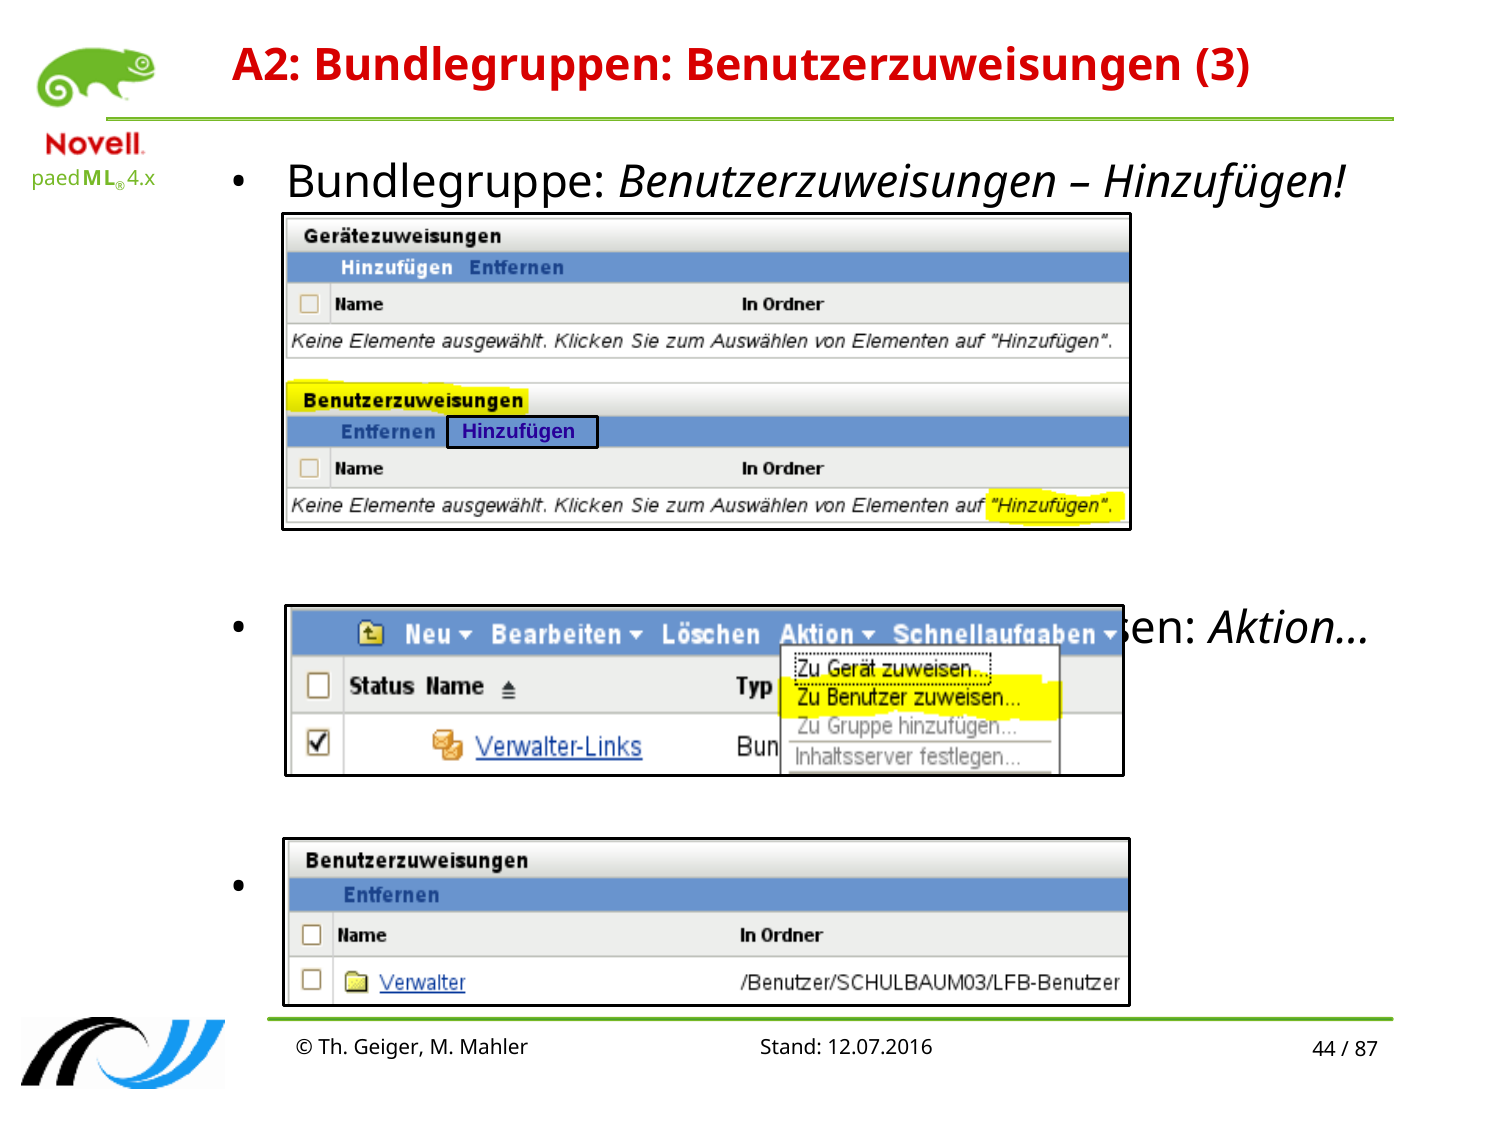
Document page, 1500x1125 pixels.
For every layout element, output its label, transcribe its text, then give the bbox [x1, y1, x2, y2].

picture [285, 839, 1128, 1004]
picture [21, 1017, 225, 1089]
picture [287, 607, 1123, 774]
picture [24, 32, 167, 175]
title A2: Bundlegruppen: Benutzerzuweisungen (3) [232, 0, 1465, 126]
picture [283, 215, 1130, 528]
text_box Hinzufügen [447, 416, 598, 448]
list Bundlegruppe: Benutzerzuweisungen – Hinzufügen! So kann man ebenfalls Benutzer zuweisen: Aktion... Kontrolle auf der Registerkarte Benutzerzuweisungen: [230, 149, 1388, 946]
